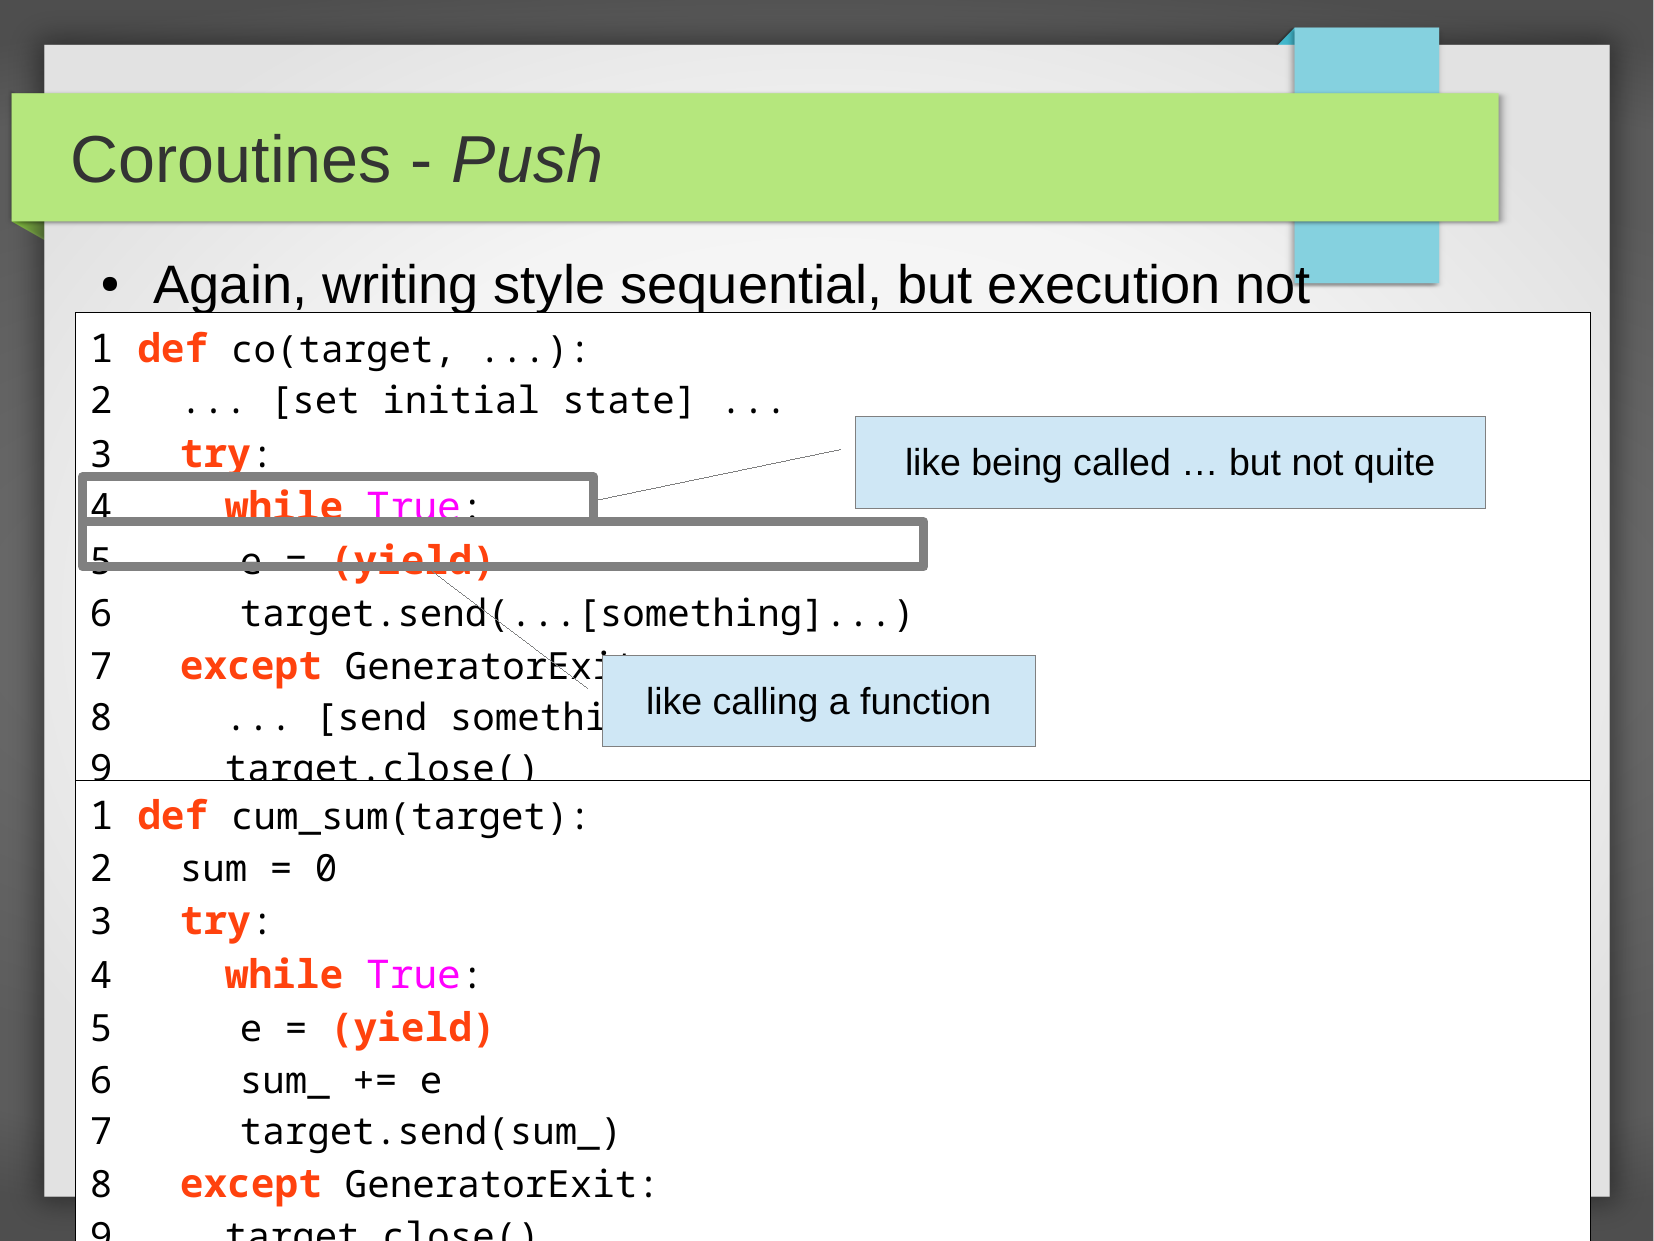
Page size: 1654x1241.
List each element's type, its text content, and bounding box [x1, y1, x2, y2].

picture [0, 0, 1654, 1241]
text_box 1 def co(target, ...): 2 ... [set initial state] ... 3 try: 4 while True: 5 e = (yield) 6 target.send(...[something]...) 7 except GeneratorExit: 8 ... [send something] ... 9 target.close() [75, 312, 1591, 714]
list Again, writing style sequential, but execution not Same example: [82, 255, 1538, 312]
text_box [82, 476, 924, 567]
text_box like calling a function [602, 656, 1035, 747]
title Coroutines - Push [70, 106, 1229, 213]
text_box 1 def cum_sum(target): 2 sum = 0 3 try: 4 while True: 5 e = (yield) 6 sum_ += e 7 target.send(sum_) 8 except GeneratorExit: 9 target.close() [75, 780, 1591, 1144]
text_box like being called … but not quite [855, 417, 1485, 508]
